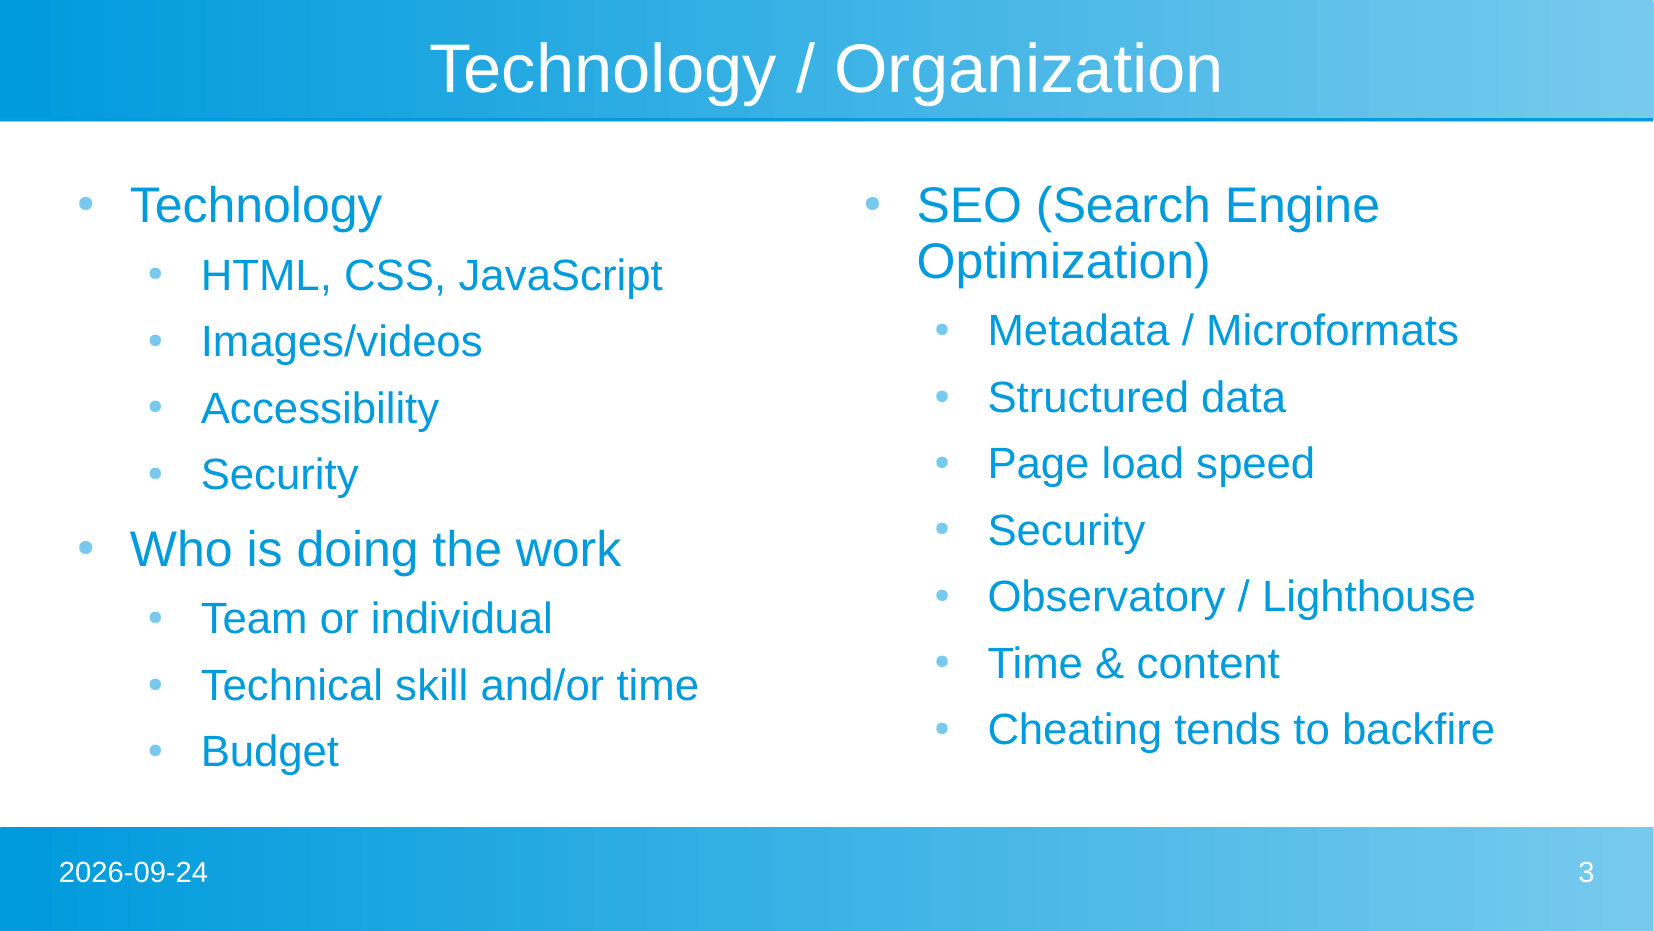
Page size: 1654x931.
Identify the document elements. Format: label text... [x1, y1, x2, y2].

list SEO (Search Engine Optimization) Metadata / Microformats Structured data Page load speed Security Observatory / Lighthouse Time & content Cheating tends to backfire [845, 177, 1596, 768]
list Technology HTML, CSS, JavaScript Images/videos Accessibility Security Who is doing the work Team or individual Technical skill and/or time Budget [59, 177, 809, 768]
title Technology / Organization [59, 29, 1595, 108]
